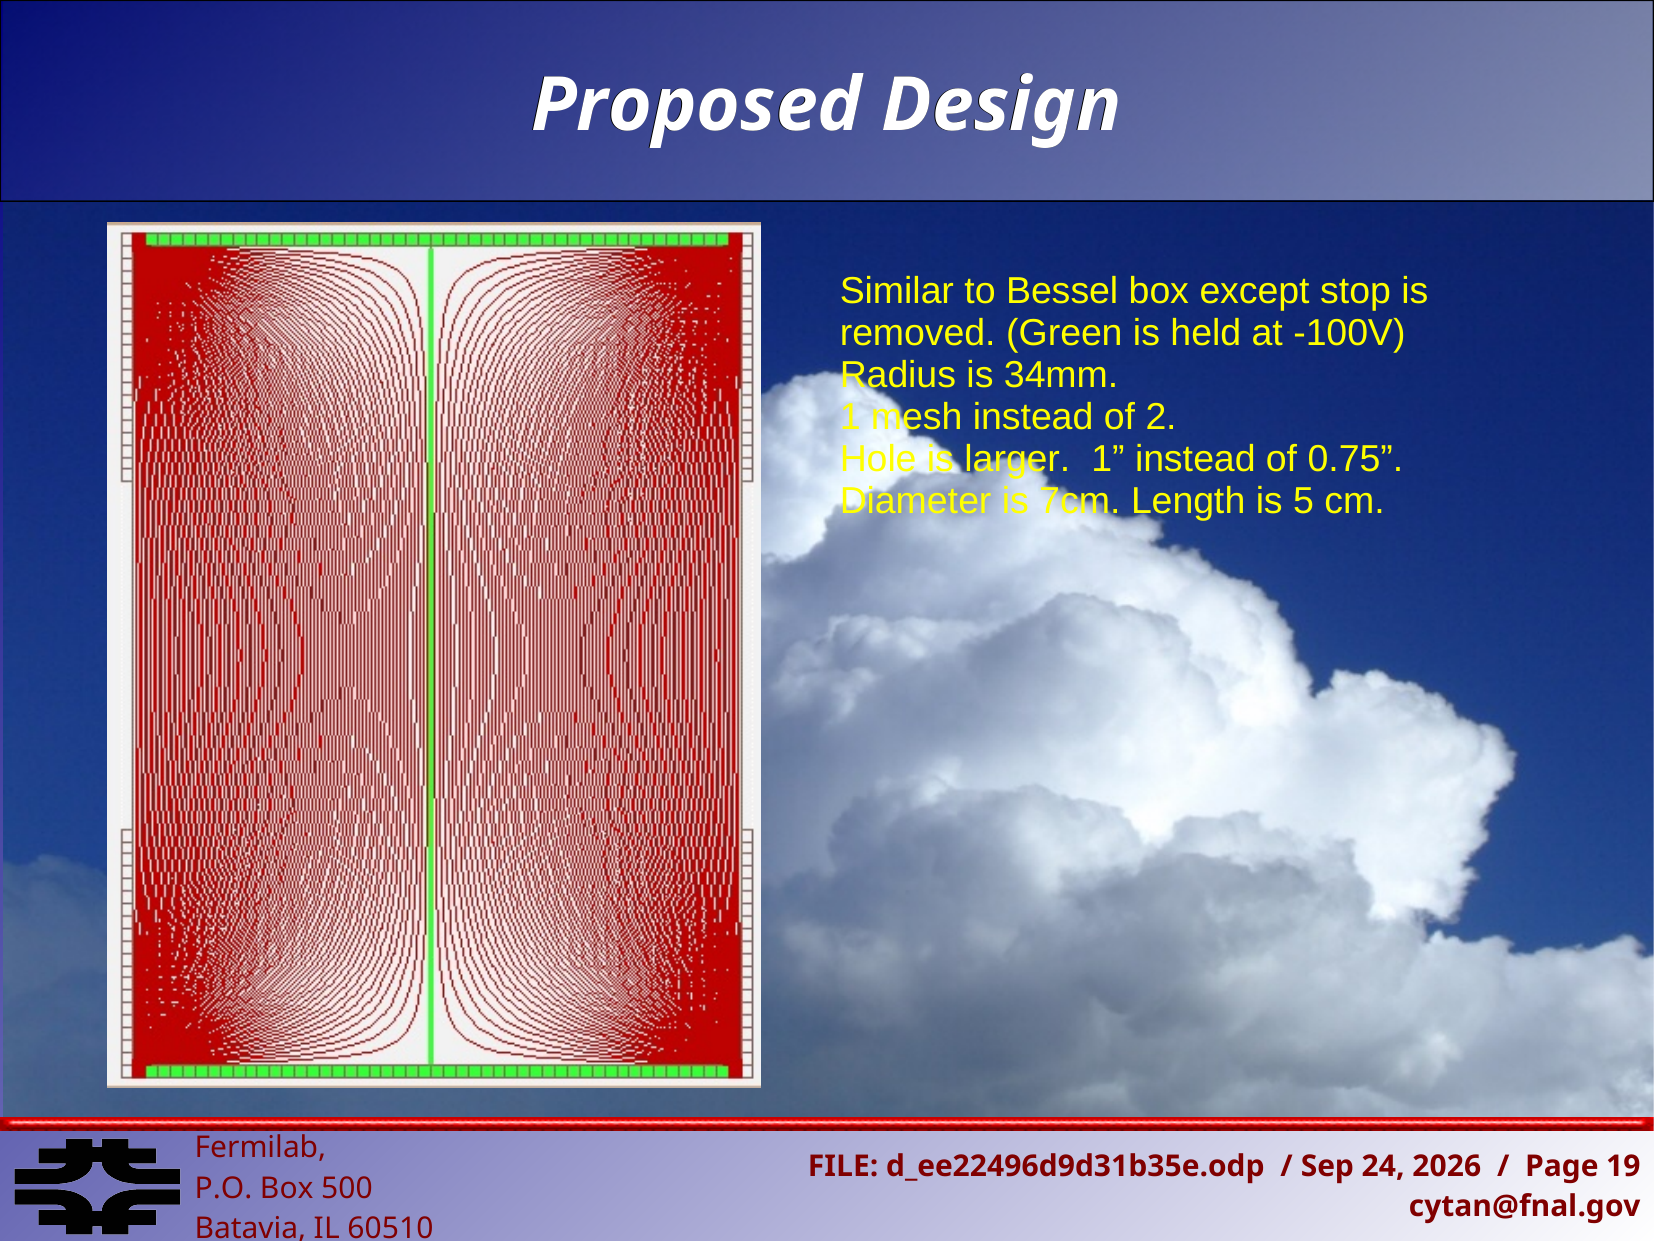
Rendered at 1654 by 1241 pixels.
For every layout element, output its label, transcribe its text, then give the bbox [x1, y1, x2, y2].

picture [3, 1, 1653, 7]
picture [0, 202, 1654, 1131]
title Proposed Design [0, 7, 1654, 197]
text_box Similar to Bessel box except stop is removed. (Green is held at -100V) Radius is 34mm. 1 mesh instead of 2. Hole is larger. 1” instead of 0.75”. Diameter is 7cm. Length is 5 cm. [825, 262, 1538, 530]
picture [3, 197, 1653, 201]
picture [10, 1137, 184, 1236]
